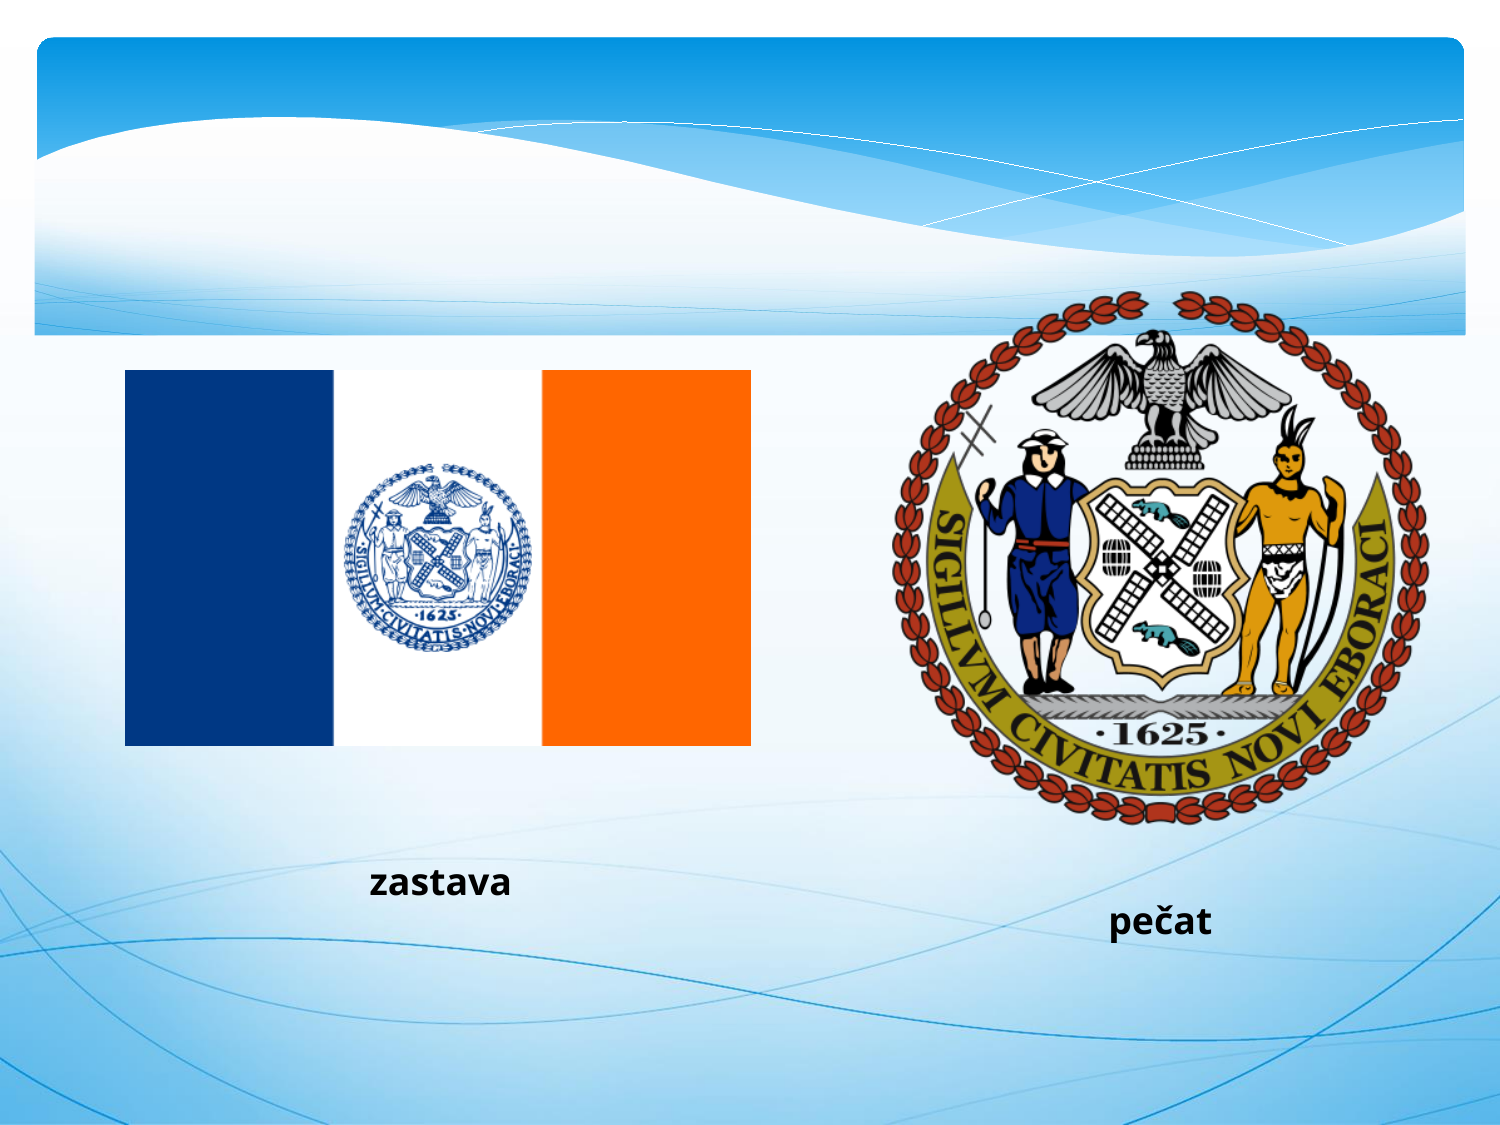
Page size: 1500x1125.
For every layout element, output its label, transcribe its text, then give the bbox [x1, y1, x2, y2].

text_box zastava [121, 850, 761, 911]
text_box pečat [941, 889, 1379, 950]
picture [0, 0, 1500, 1125]
